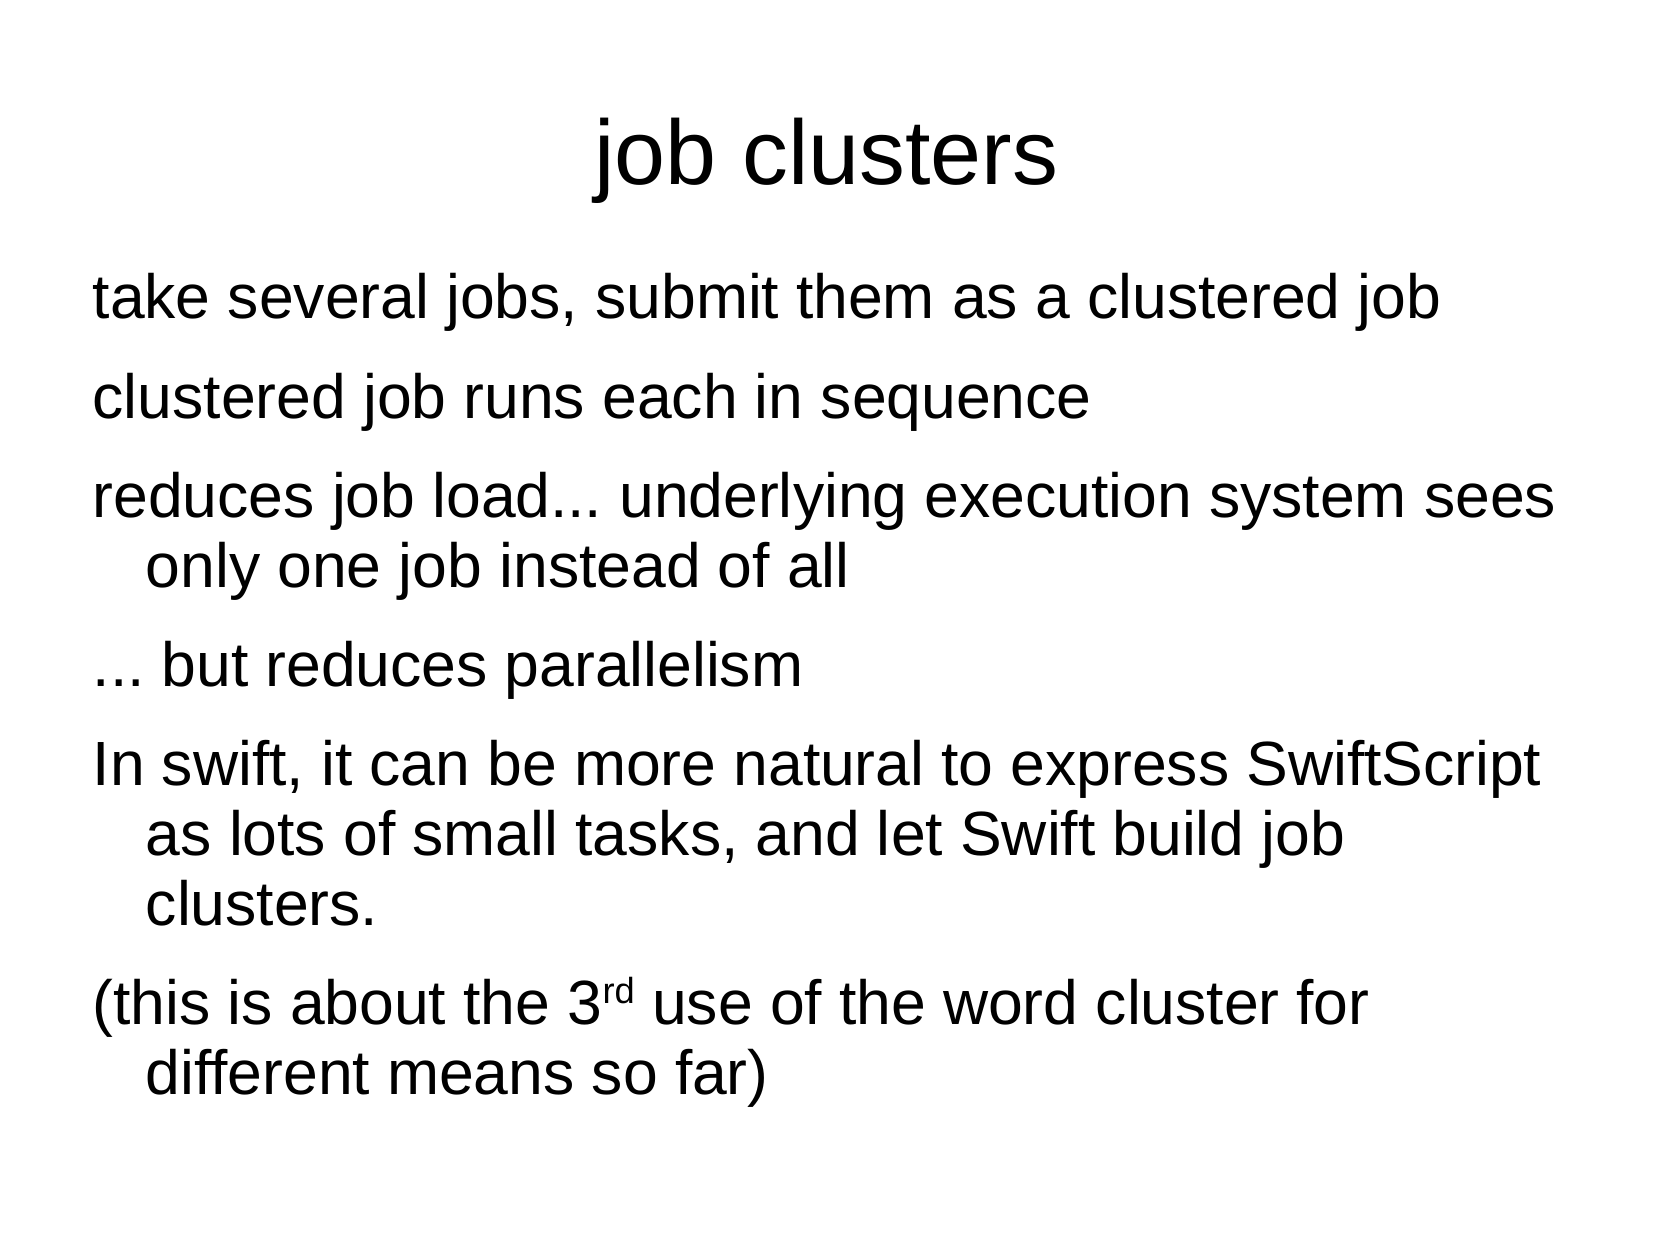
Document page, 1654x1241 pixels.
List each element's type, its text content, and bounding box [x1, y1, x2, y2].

title job clusters [82, 56, 1571, 250]
list take several jobs, submit them as a clustered job clustered job runs each in sequence reduces job load... underlying execution system sees only one job instead of all ... but reduces parallelism In swift, it can be more natural to express SwiftScript as lots of small tasks, and let Swift build job clusters. (this is about the 3rd use of the word cluster for different means so far) [75, 262, 1564, 1131]
